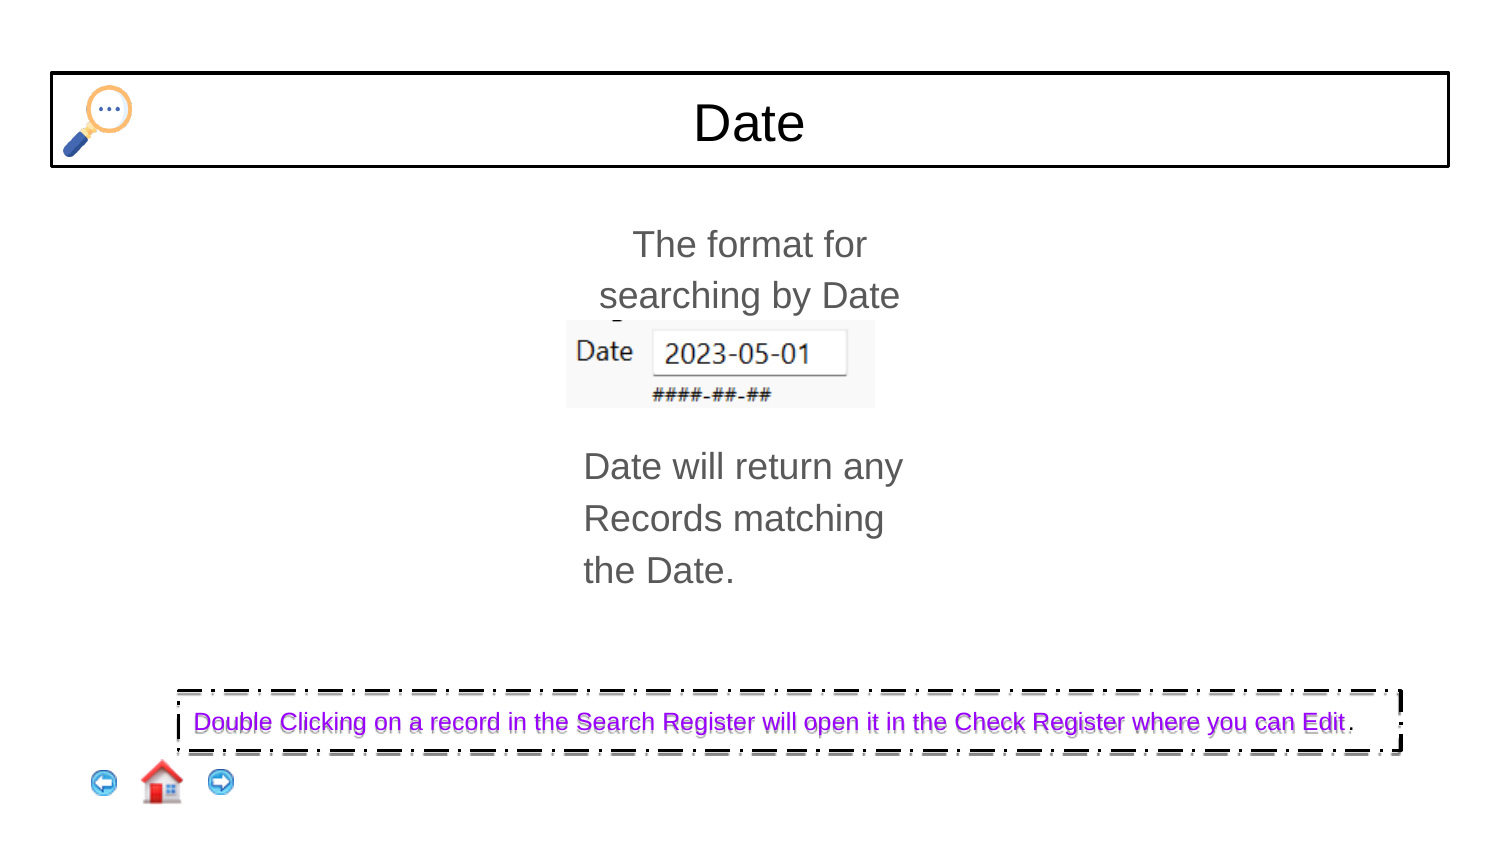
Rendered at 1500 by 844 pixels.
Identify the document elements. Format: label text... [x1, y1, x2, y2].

picture [91, 770, 117, 796]
picture [137, 758, 188, 809]
picture [63, 85, 132, 157]
list The format for searching by Date is: Date will return any Records matching the Date. [568, 198, 932, 690]
list The format for searching by Date is: Date will return any Records matching the Date. [568, 751, 932, 759]
title Date [51, 72, 1449, 167]
picture [208, 769, 234, 795]
text_box Double Clicking on a record in the Search Register will open it in the Check Register where you can Edit. [178, 690, 1401, 751]
picture [566, 320, 875, 408]
